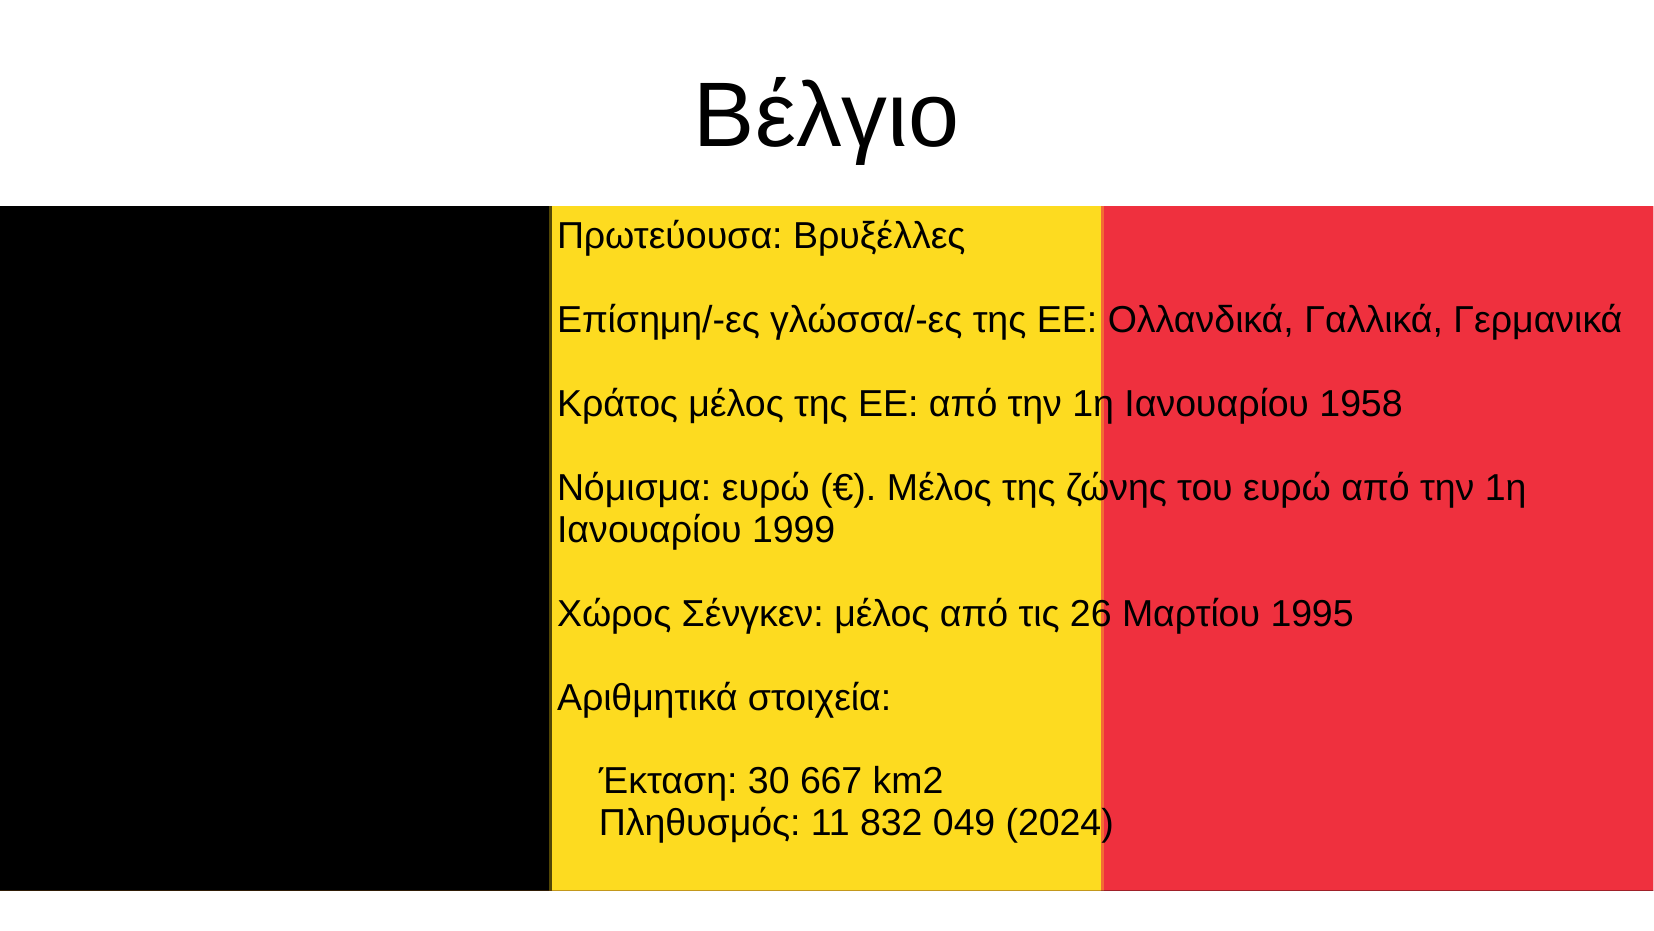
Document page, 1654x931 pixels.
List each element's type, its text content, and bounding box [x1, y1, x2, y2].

picture [0, 206, 1654, 891]
title Βέλγιο [82, 37, 1571, 193]
text_box Πρωτεύουσα: Βρυξέλλες Επίσημη/-ες γλώσσα/-ες της ΕΕ: Ολλανδικά, Γαλλικά, Γερμανικά Κράτος μέλος της ΕΕ: από την 1η Ιανουαρίου 1958 Νόμισμα: ευρώ (€). Μέλος της ζώνης του ευρώ από την 1η Ιανουαρίου 1999 Χώρος Σένγκεν: μέλος από τις 26 Μαρτίου 1995 Αριθμητικά στοιχεία: Έκταση: 30 667 km2 Πληθυσμός: 11 832 049 (2024) [542, 206, 1654, 852]
